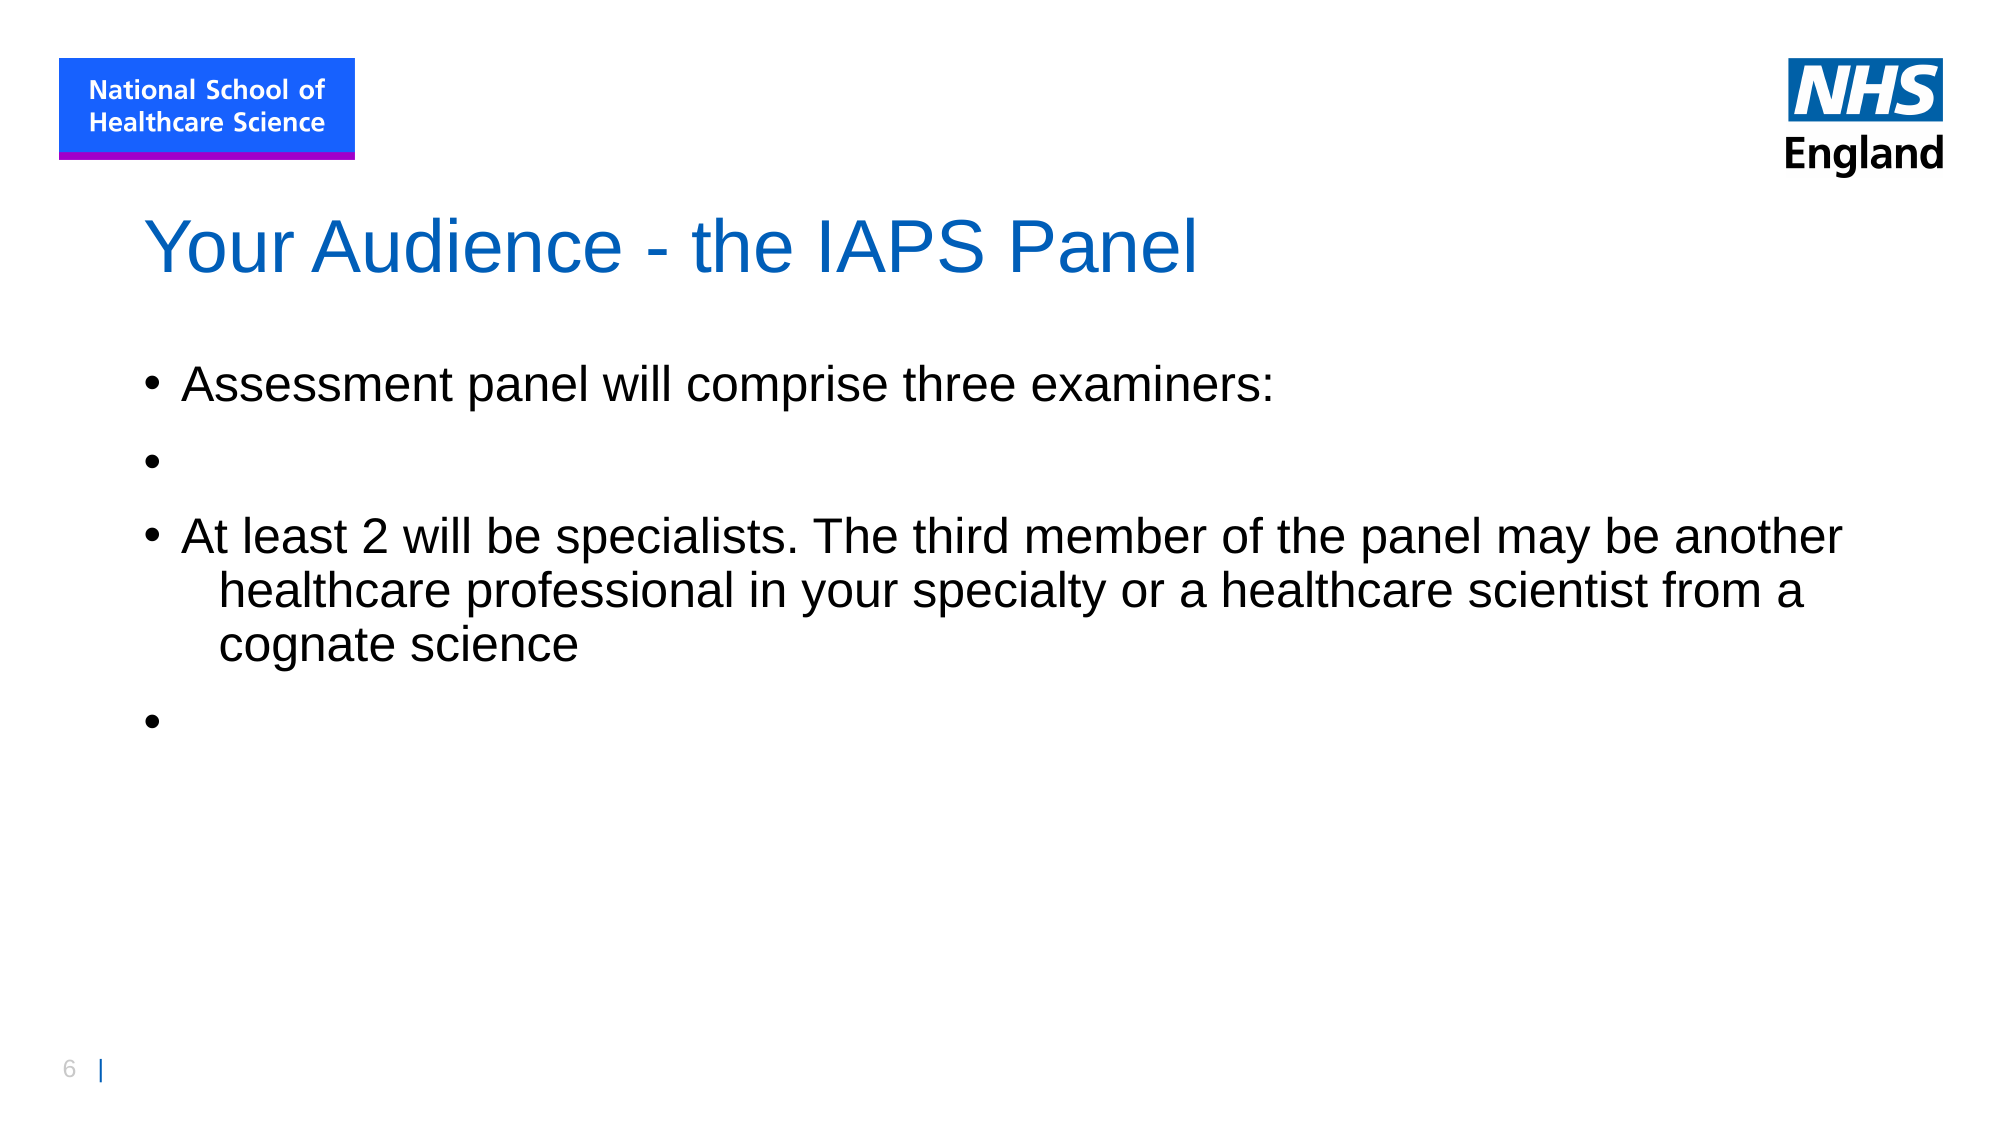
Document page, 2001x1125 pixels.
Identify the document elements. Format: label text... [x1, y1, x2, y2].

list Assessment panel will comprise three examiners: At least 2 will be specialists. The third member of the panel may be another healthcare professional in your specialty or a healthcare scientist from a cognate science [128, 351, 1875, 996]
title Your Audience - the IAPS Panel [128, 198, 1875, 299]
